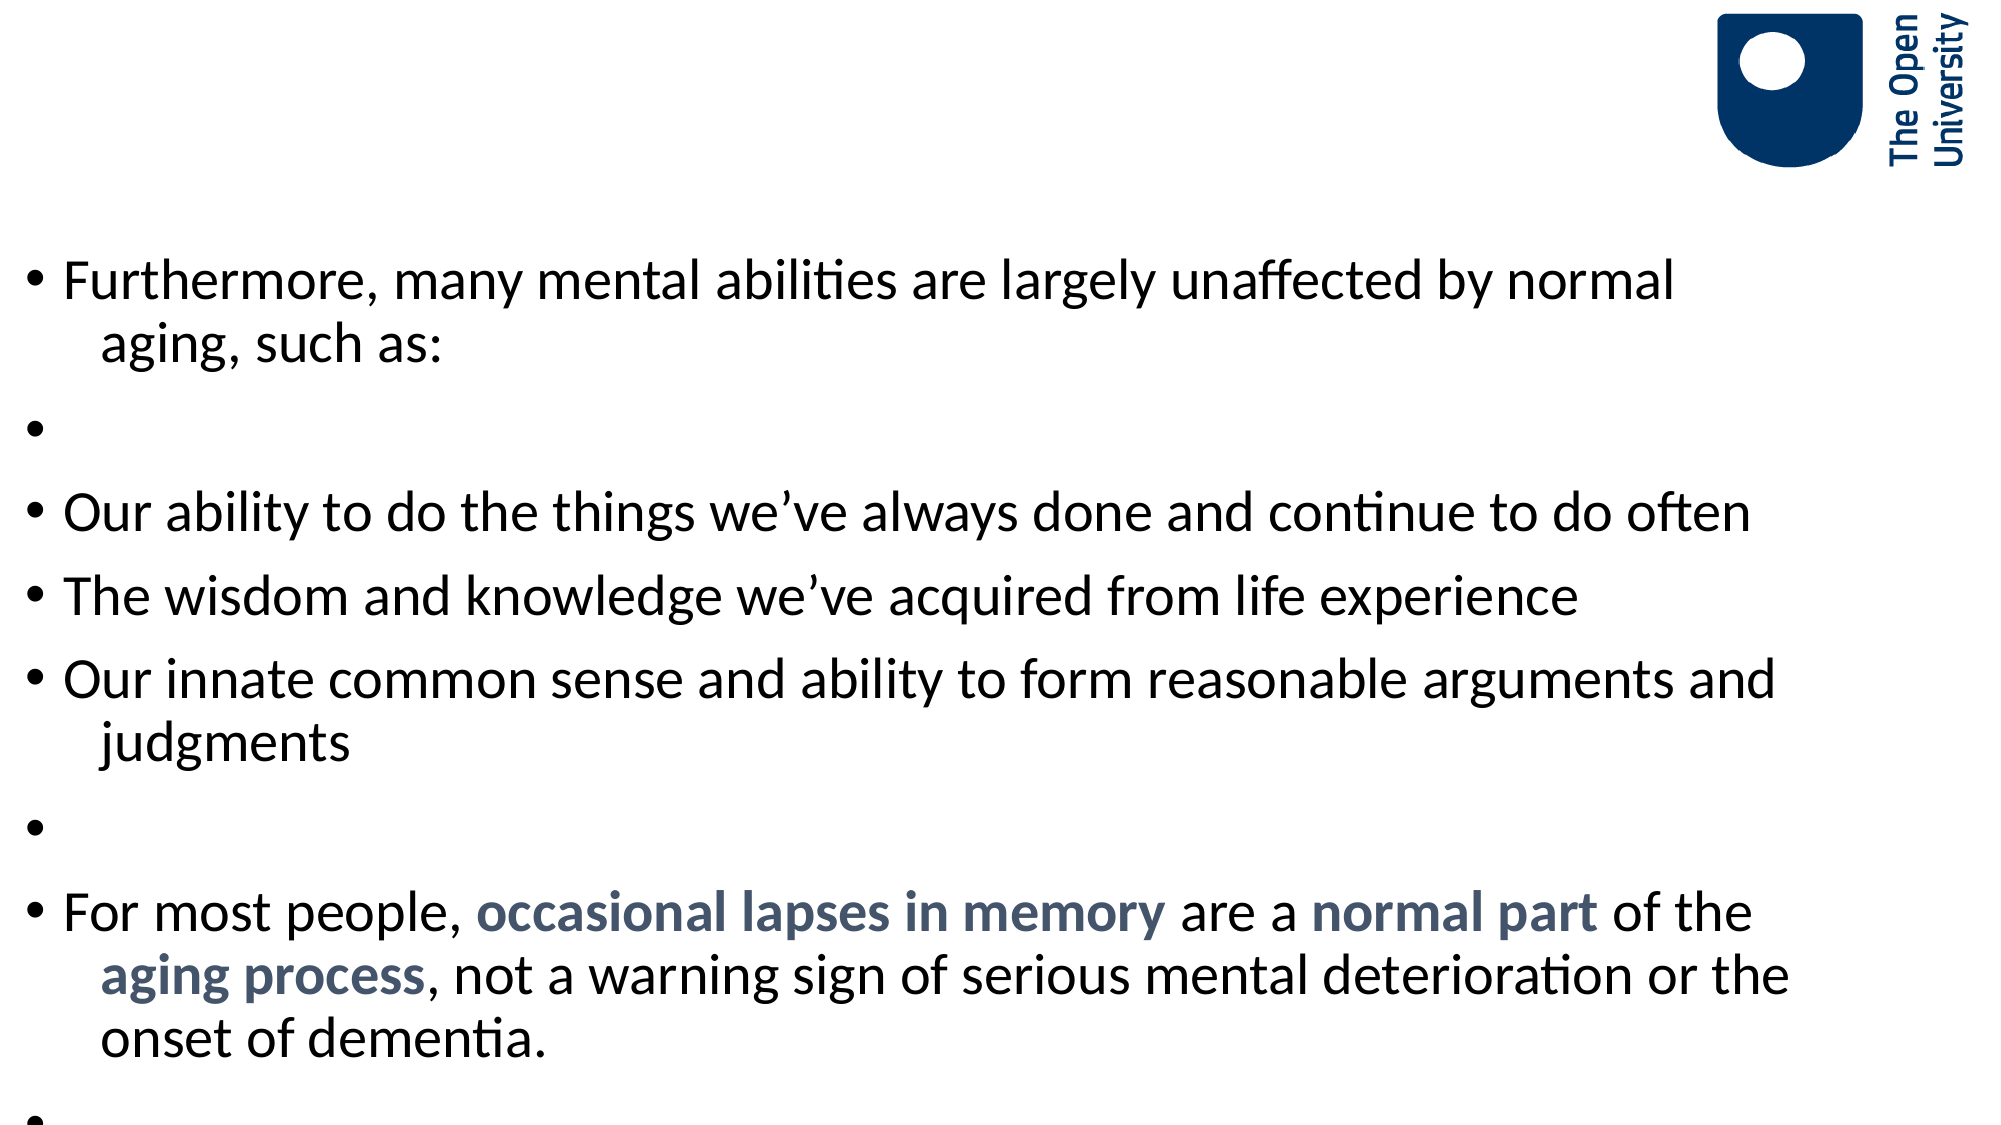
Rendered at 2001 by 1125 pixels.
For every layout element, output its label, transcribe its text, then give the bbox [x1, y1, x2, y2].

list Furthermore, many mental abilities are largely unaffected by normal aging, such as: Our ability to do the things we’ve always done and continue to do often The wisdom and knowledge we’ve acquired from life experience Our innate common sense and ability to form reasonable arguments and judgments For most people, occasional lapses in memory are a normal part of the aging process, not a warning sign of serious mental deterioration or the onset of dementia. [10, 241, 1844, 1086]
picture [1716, 10, 1971, 170]
